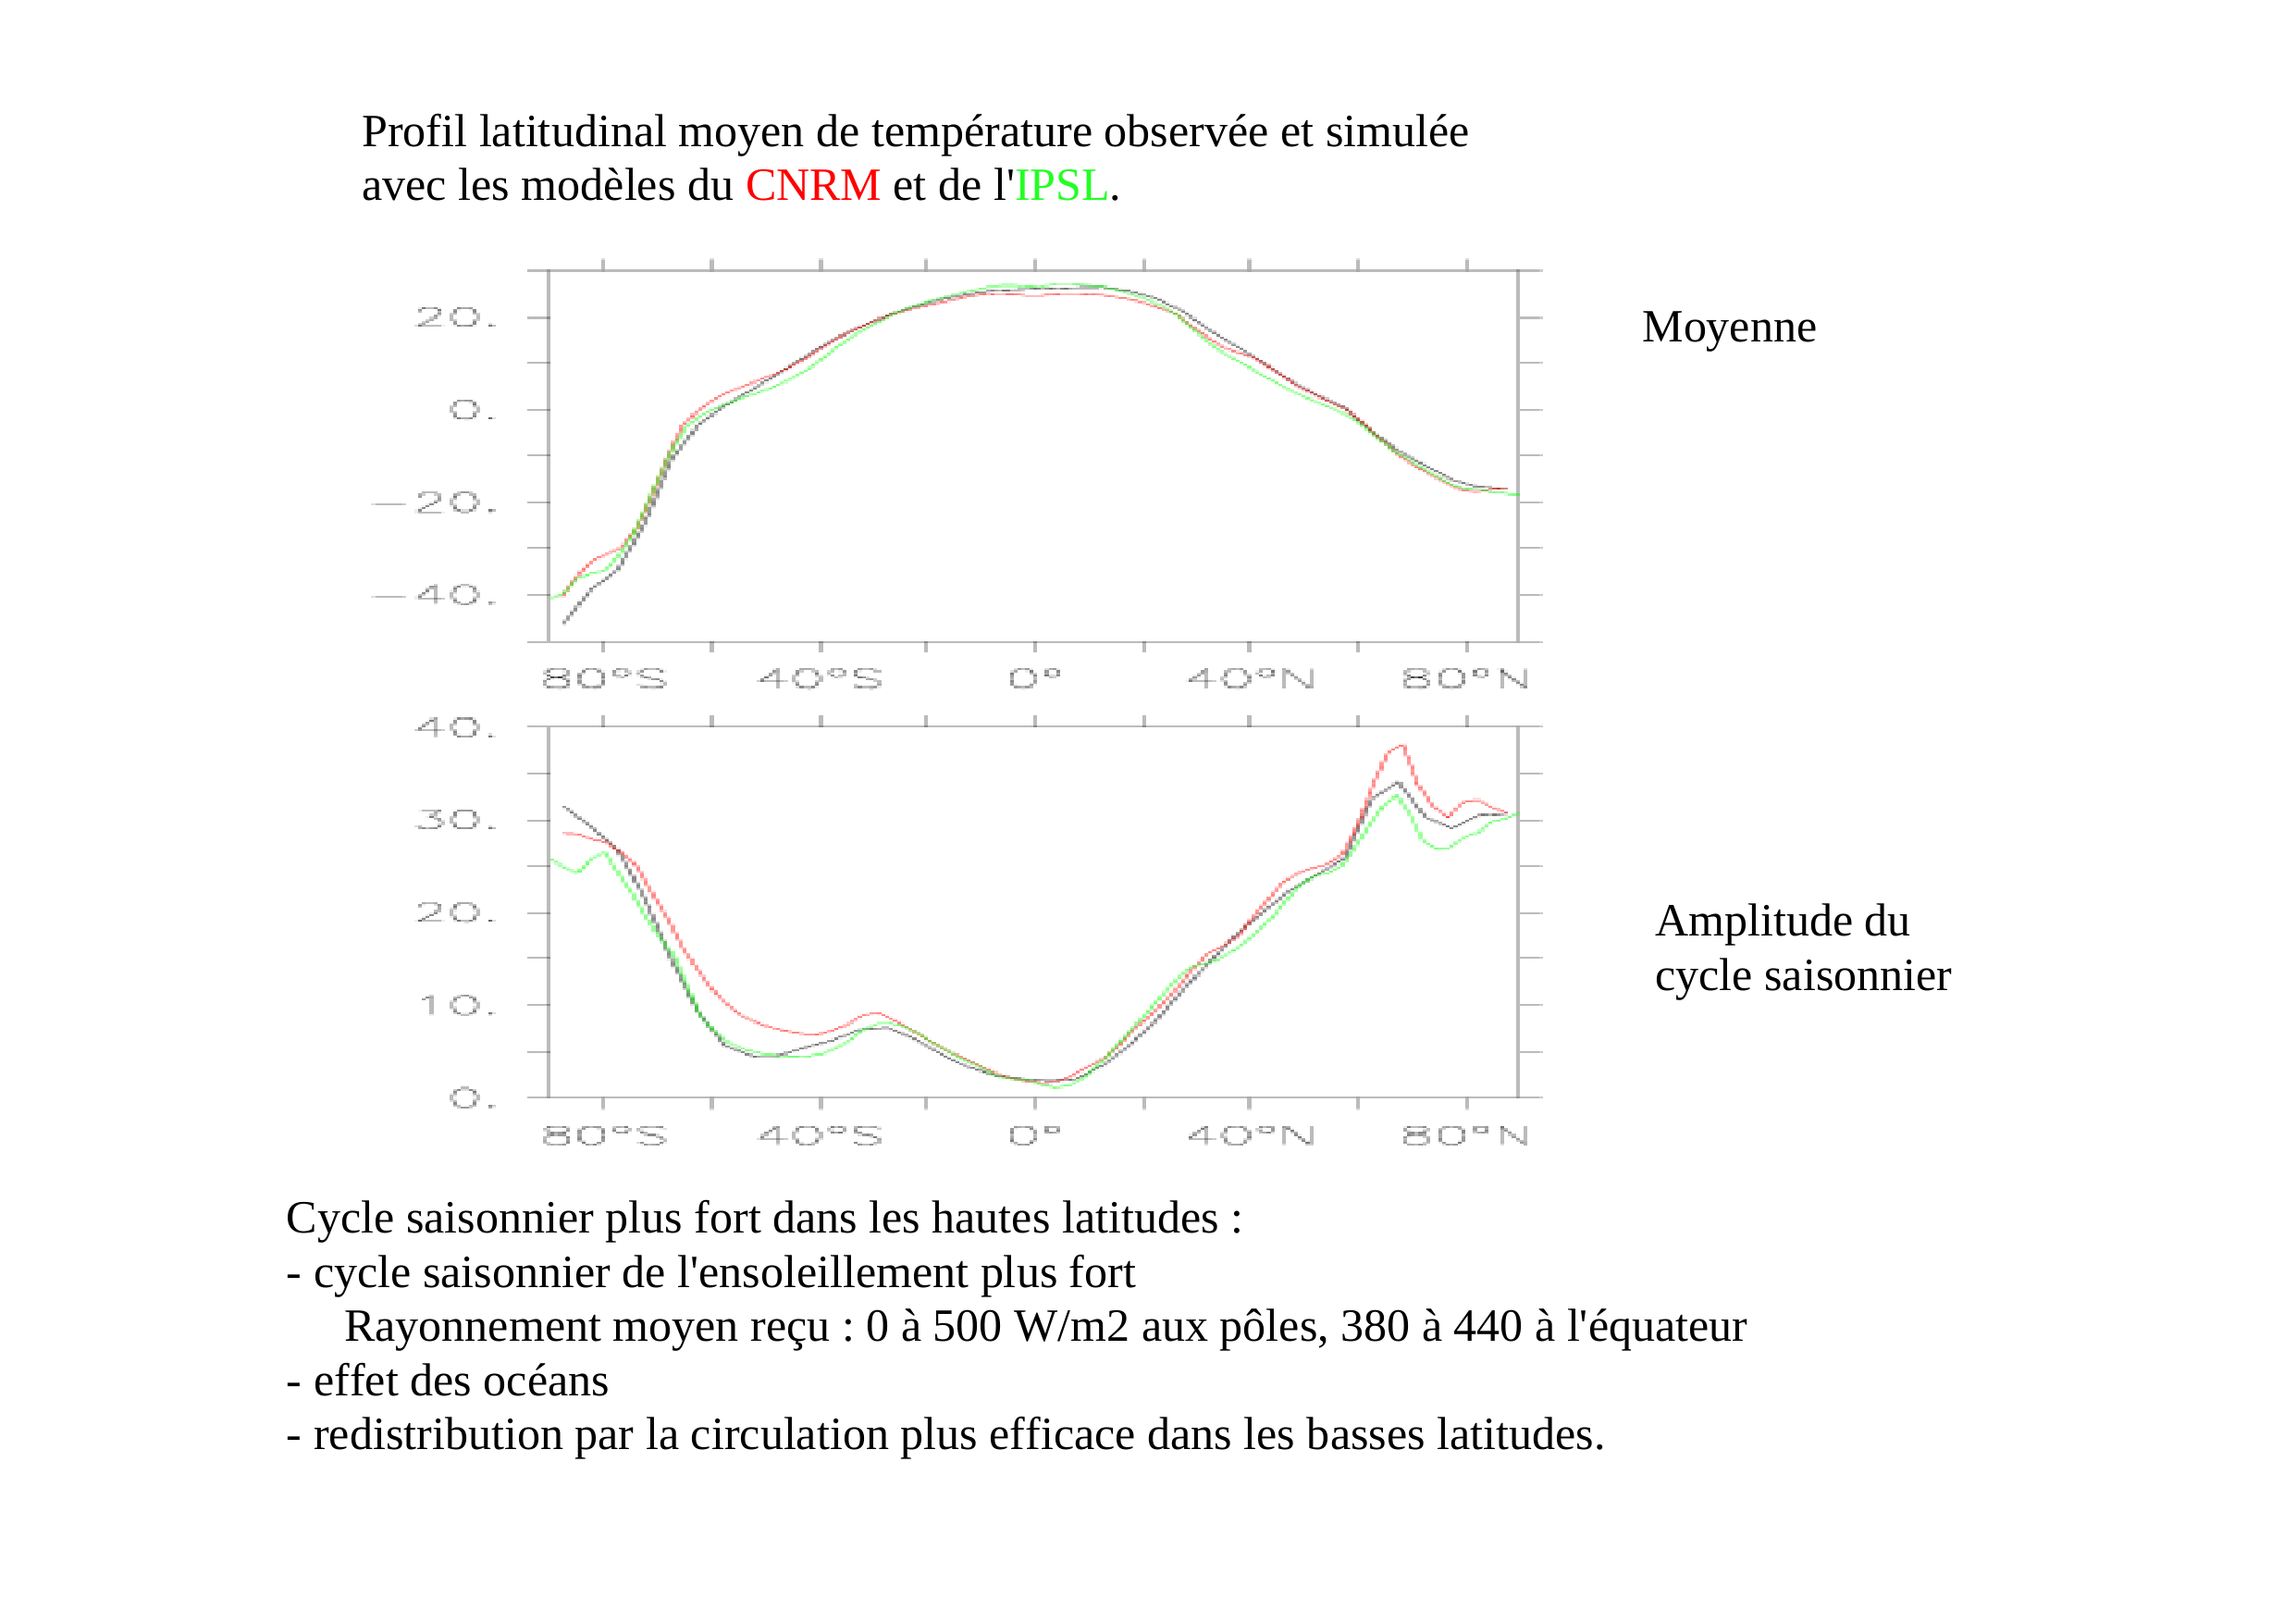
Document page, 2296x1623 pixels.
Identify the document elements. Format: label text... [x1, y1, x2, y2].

picture [356, 223, 1606, 1168]
text_box Amplitude du cycle saisonnier [1655, 891, 1953, 1008]
text_box Moyenne [1642, 298, 1818, 354]
text_box Cycle saisonnier plus fort dans les hautes latitudes : - cycle saisonnier de l'ensoleillement plus fort Rayonnement moyen reçu : 0 à 500 W/m2 aux pôles, 380 à 440 à l'équateur - effet des océans - redistribution par la circulation plus efficace dans les basses latitudes. [287, 1188, 1749, 1482]
text_box Profil latitudinal moyen de température observée et simulée avec les modèles du CNRM et de l'IPSL. [362, 102, 1472, 217]
